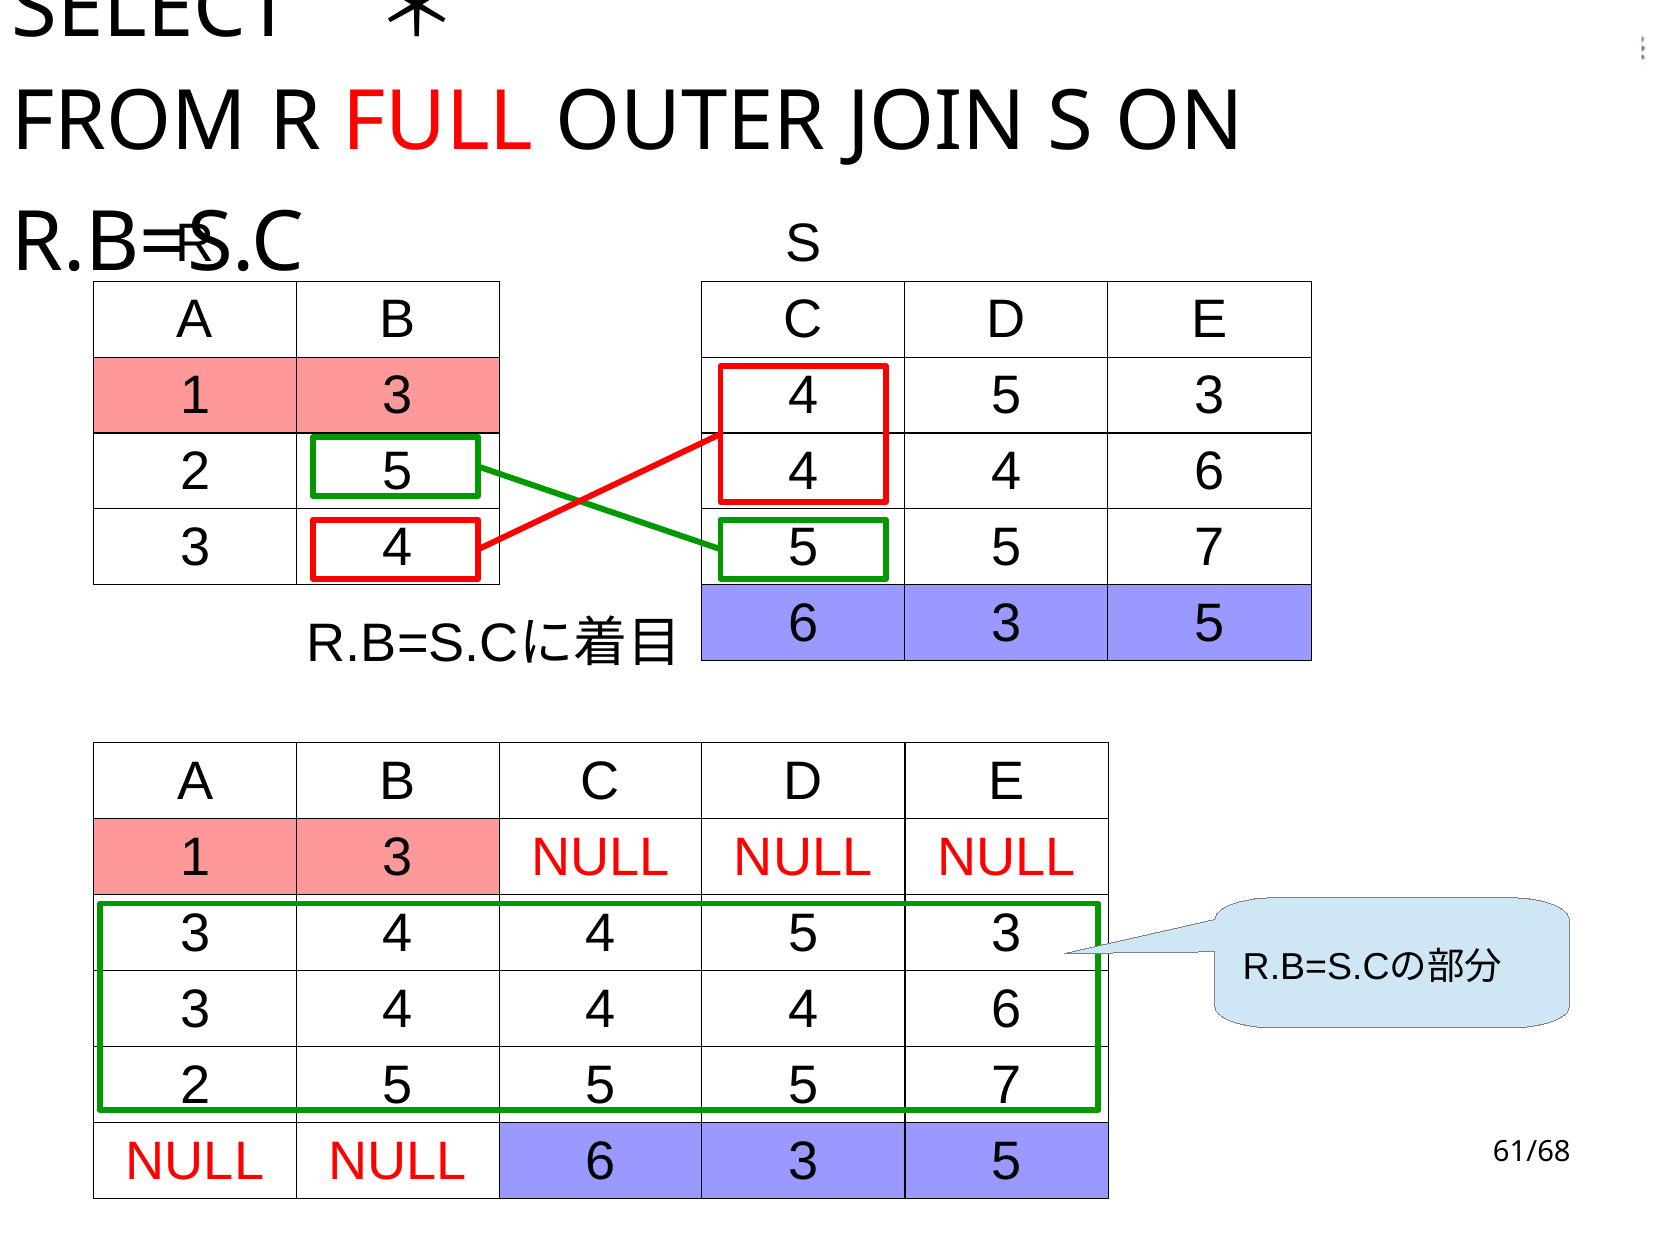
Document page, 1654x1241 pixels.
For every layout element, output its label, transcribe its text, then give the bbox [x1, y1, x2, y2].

table_header [905, 205, 1108, 281]
table_header E [906, 743, 1108, 818]
table_cell NULL [702, 819, 904, 894]
table_cell 5 [905, 358, 1107, 432]
table_cell 6 [906, 971, 1095, 1046]
table_cell [500, 509, 553, 535]
table_header B [297, 743, 499, 818]
title SELECT ＊ FROM R FULL OUTER JOIN S ON R.B=S.C [11, 11, 1642, 224]
table_cell 4 [905, 434, 1107, 508]
table_cell NULL [500, 819, 701, 894]
table_cell 4 [500, 895, 701, 901]
table_cell 5 [702, 895, 904, 901]
table_cell 5 [702, 906, 904, 970]
table_cell 3 [906, 895, 1108, 944]
table_cell 1 [94, 358, 296, 432]
table_cell 4 [702, 434, 711, 439]
table_cell 5 [316, 440, 475, 493]
table_cell 5 [500, 1113, 701, 1122]
table_header [1108, 205, 1311, 281]
table_cell 2 [103, 1047, 296, 1107]
table_cell 4 [723, 369, 883, 432]
table_cell 4 [500, 906, 701, 970]
table_cell NULL [94, 1123, 296, 1198]
table_cell E [1108, 282, 1311, 357]
table_cell 5 [723, 523, 883, 576]
table_cell [589, 448, 701, 509]
table_cell 4 [316, 523, 475, 576]
table_cell D [905, 282, 1107, 357]
table_cell [296, 585, 499, 590]
table_cell 3 [702, 1123, 904, 1198]
table_header A [94, 743, 296, 818]
table_cell [500, 281, 701, 357]
table_cell 5 [905, 509, 1107, 584]
table_cell 4 [702, 358, 904, 432]
table_cell 4 [297, 895, 499, 901]
table_cell 4 [297, 509, 499, 584]
table_cell 5 [702, 1113, 904, 1122]
table_cell [500, 433, 701, 497]
table_header [499, 205, 702, 281]
table_cell 6 [702, 585, 904, 660]
table_cell [94, 585, 296, 661]
table_cell 3 [1108, 358, 1311, 432]
table_header [296, 205, 499, 281]
table_cell 4 [500, 971, 701, 1046]
table_cell 5 [297, 1113, 499, 1122]
table_cell 7 [906, 1047, 1108, 1122]
table_cell 3 [905, 585, 1107, 660]
table_cell C [702, 282, 904, 357]
table_cell 3 [297, 358, 499, 432]
table_cell [615, 509, 701, 539]
table_cell NULL [297, 1123, 499, 1198]
table_cell 3 [297, 819, 499, 894]
table_header S [702, 205, 905, 281]
table_cell 5 [481, 434, 499, 470]
table_cell 3 [103, 971, 296, 1046]
table_header R [94, 205, 296, 281]
table_cell 5 [500, 1047, 701, 1107]
table_cell 3 [906, 906, 1095, 970]
table_cell 7 [906, 1047, 1095, 1107]
table_cell [500, 509, 701, 585]
table_cell 5 [297, 1047, 499, 1107]
table_cell NULL [906, 819, 1108, 894]
table_cell 5 [906, 1123, 1108, 1198]
table_cell [499, 585, 701, 661]
table_cell 5 [702, 509, 904, 584]
table_cell 4 [702, 971, 904, 1046]
table_cell 4 [297, 906, 499, 970]
table_cell 6 [500, 1123, 701, 1198]
table_cell 7 [1108, 509, 1311, 584]
table_cell [500, 478, 570, 509]
table_header D [702, 743, 904, 818]
table_cell 2 [94, 1047, 296, 1122]
table_cell [500, 357, 701, 433]
table_cell 1 [94, 819, 296, 894]
table_cell A [94, 282, 296, 357]
table_cell 6 [1101, 971, 1108, 1046]
table_cell B [297, 282, 499, 357]
text_box R.B=S.Cに着目 [236, 590, 697, 675]
picture [1642, 2, 1650, 99]
table_cell 3 [94, 509, 296, 584]
table_cell 6 [1108, 434, 1311, 508]
table_cell 4 [702, 434, 904, 508]
table_cell [572, 505, 590, 509]
table_cell 3 [103, 906, 296, 970]
table_cell 5 [1108, 585, 1311, 660]
table_cell 4 [297, 971, 499, 1046]
text_box R.B=S.Cの部分 [1064, 897, 1570, 1028]
table_cell 4 [723, 434, 883, 499]
table_cell 3 [1101, 954, 1108, 970]
table_cell 2 [94, 434, 296, 508]
table_cell 5 [297, 434, 499, 508]
table_cell 3 [94, 895, 296, 970]
table_cell 5 [702, 1047, 904, 1107]
table_header C [500, 743, 701, 818]
